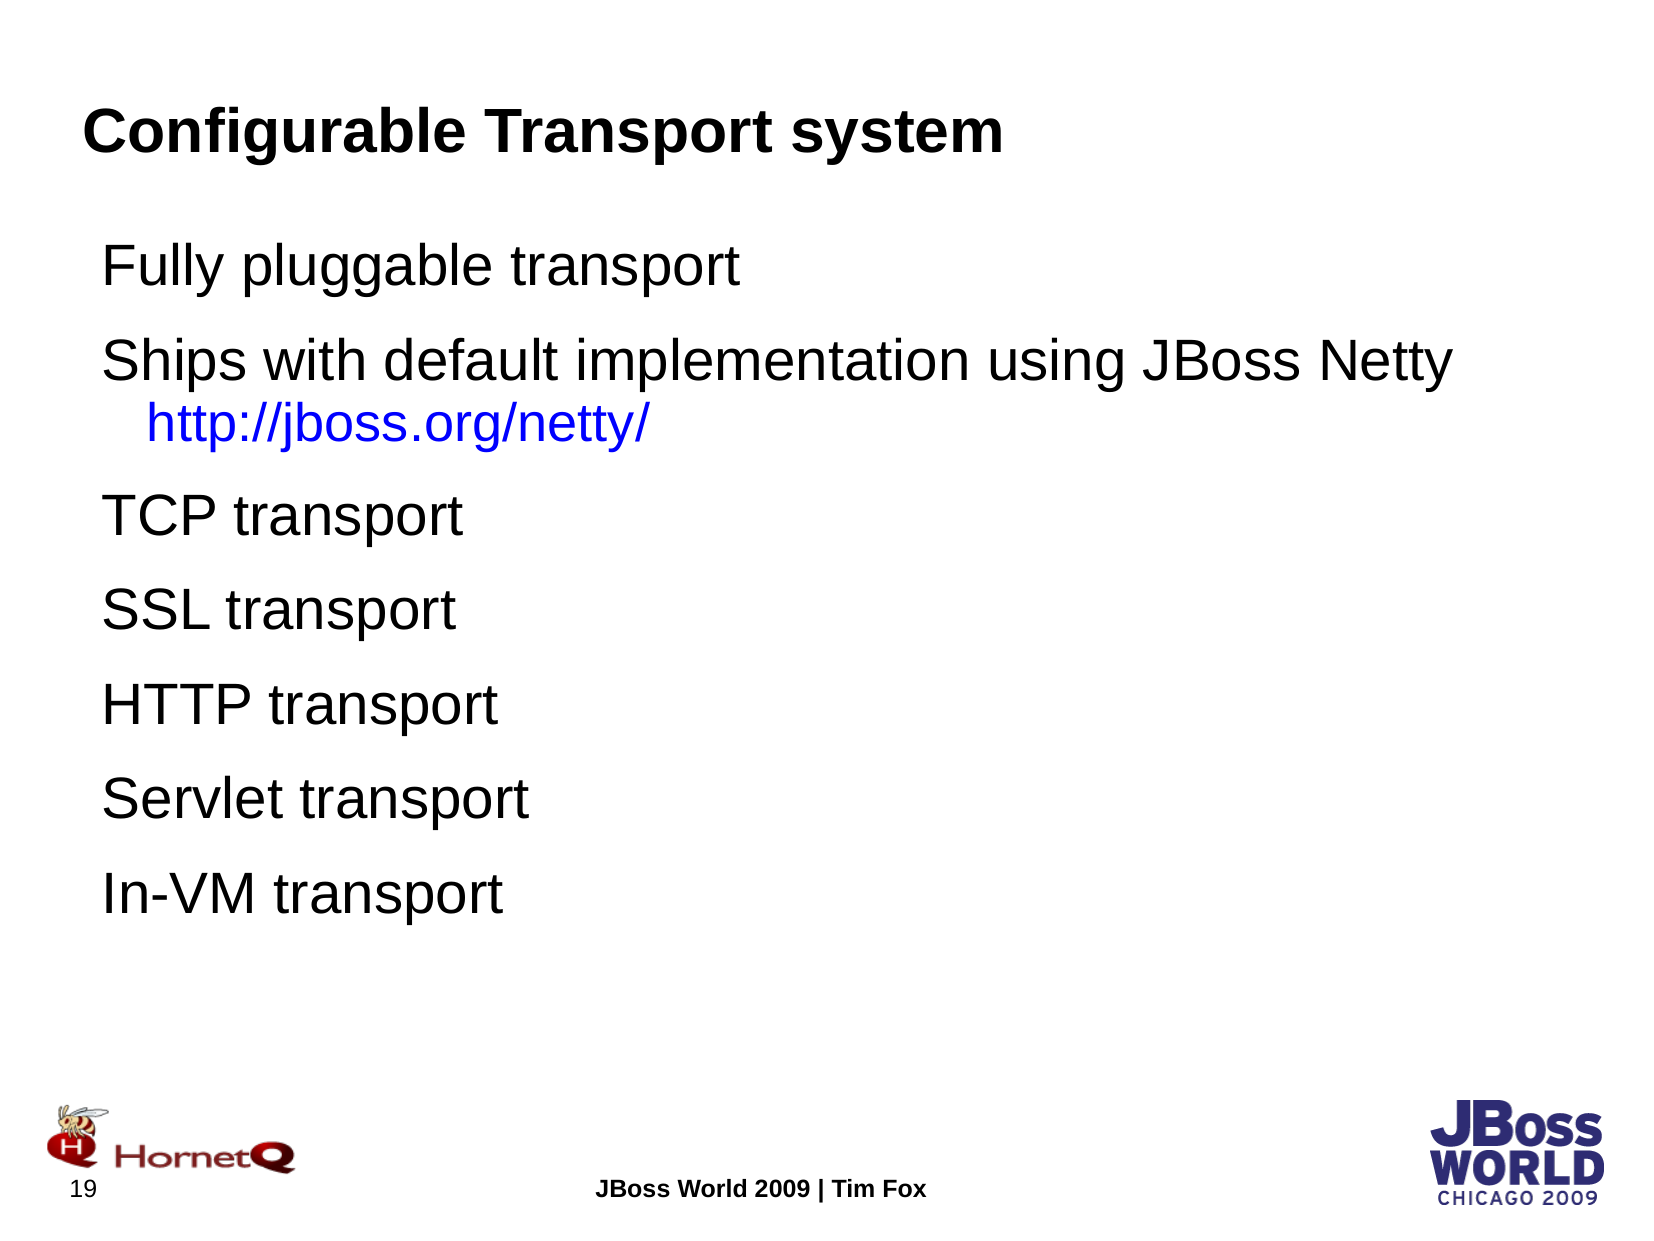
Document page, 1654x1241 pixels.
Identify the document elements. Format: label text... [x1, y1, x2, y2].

picture [46, 1101, 86, 1177]
list Fully pluggable transport Ships with default implementation using JBoss Netty http://jboss.org/netty/ TCP transport SSL transport HTTP transport Servlet transport In-VM transport [86, 232, 1576, 1183]
picture [1430, 1099, 1604, 1212]
title Configurable Transport system [82, 37, 1571, 226]
